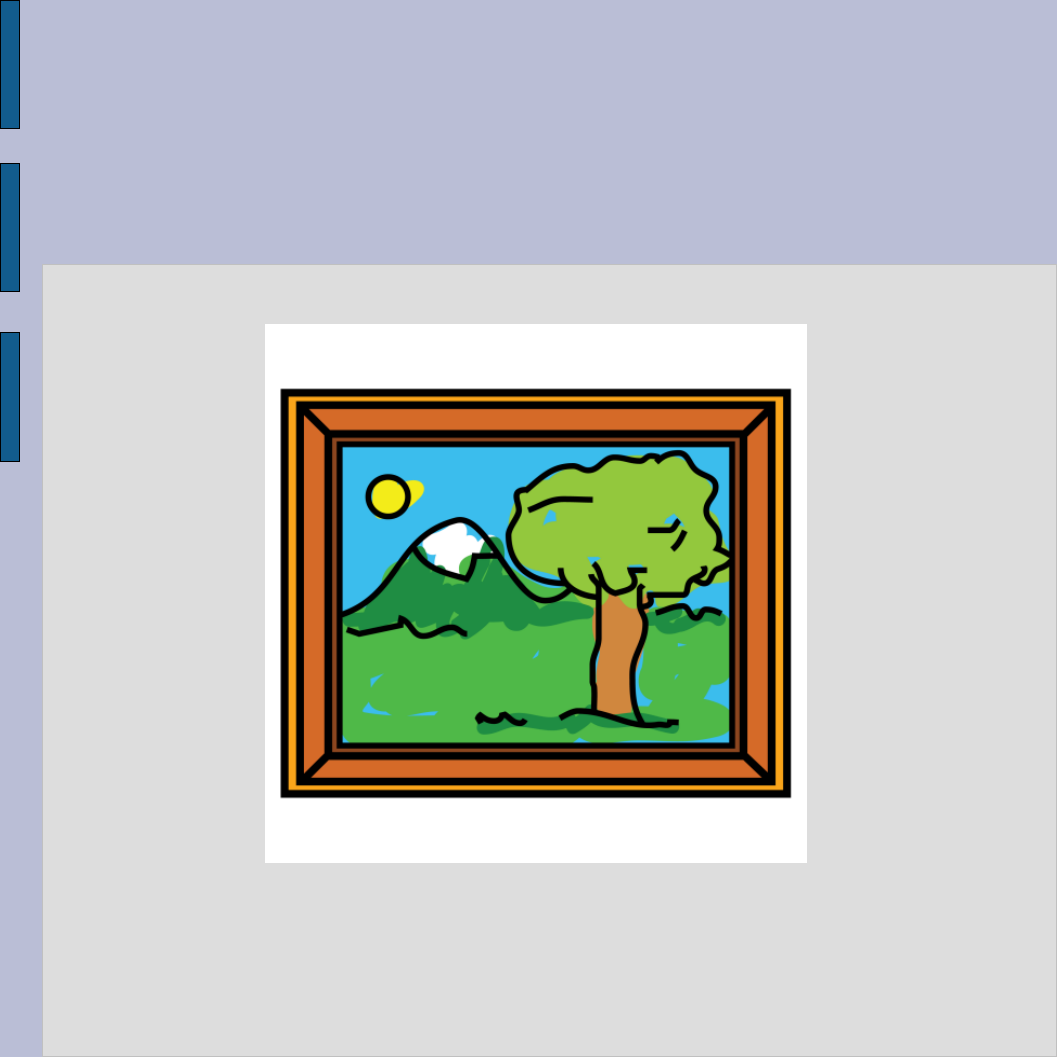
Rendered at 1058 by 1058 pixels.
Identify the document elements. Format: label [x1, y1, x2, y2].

picture [265, 324, 807, 863]
